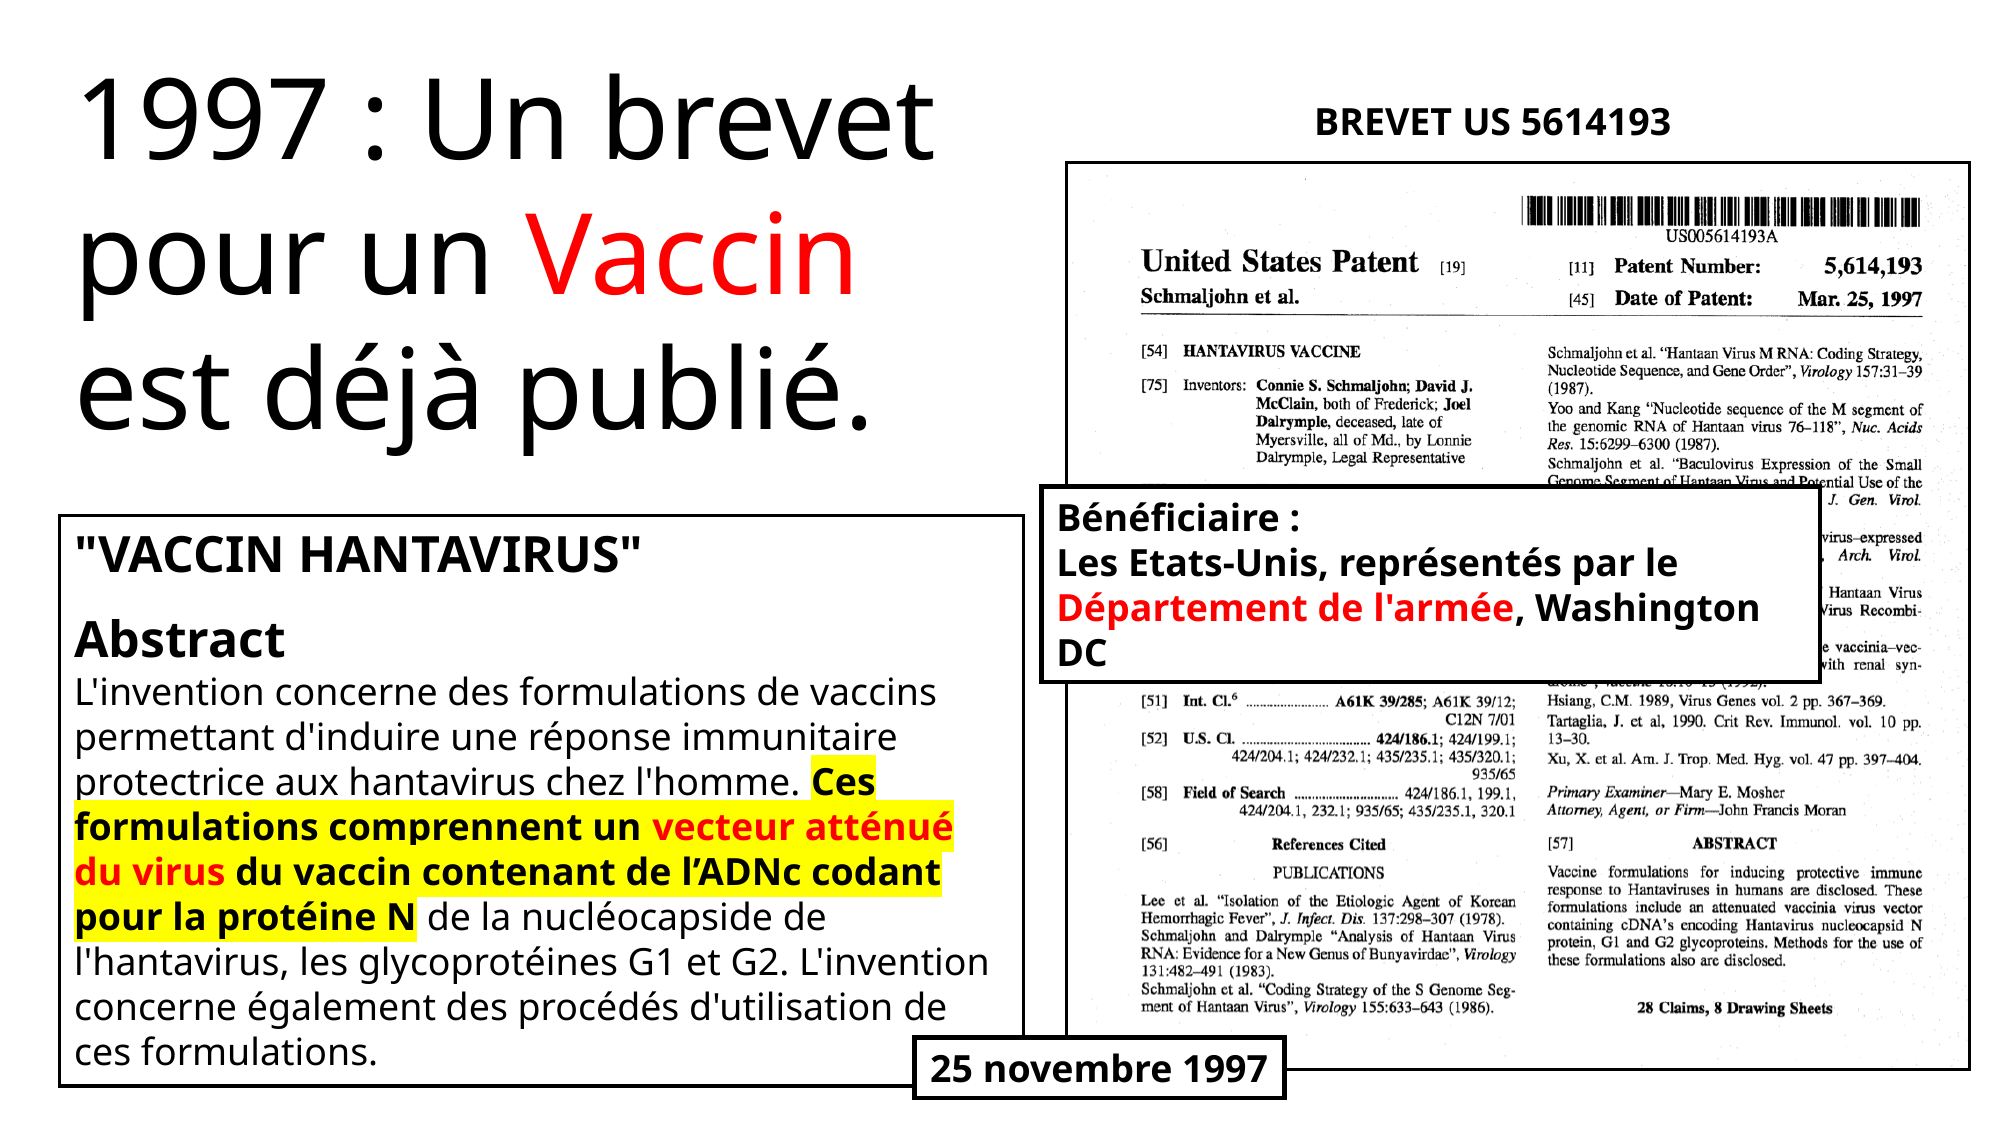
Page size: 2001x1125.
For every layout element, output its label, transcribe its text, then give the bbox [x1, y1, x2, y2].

text_box BREVET US 5614193 [1262, 90, 1724, 151]
picture [1068, 164, 1969, 1068]
text_box Bénéficiaire : Les Etats-Unis, représentés par le Département de l'armée, Washington DC [1041, 486, 1821, 639]
text_box 1997 : Un brevet pour un Vaccin est déjà publié. [59, 39, 1024, 464]
text_box 25 novembre 1997 [914, 1037, 1285, 1098]
text_box "VACCIN HANTAVIRUS" Abstract L'invention concerne des formulations de vaccins permettant d'induire une réponse immunitaire protectrice aux hantavirus chez l'homme. Ces formulations comprennent un vecteur atténué du virus du vaccin contenant de l’ADNc codant pour la protéine N de la nucléocapside de l'hantavirus, les glycoprotéines G1 et G2. L'invention concerne également des procédés d'utilisation de ces formulations. [59, 515, 1024, 1086]
